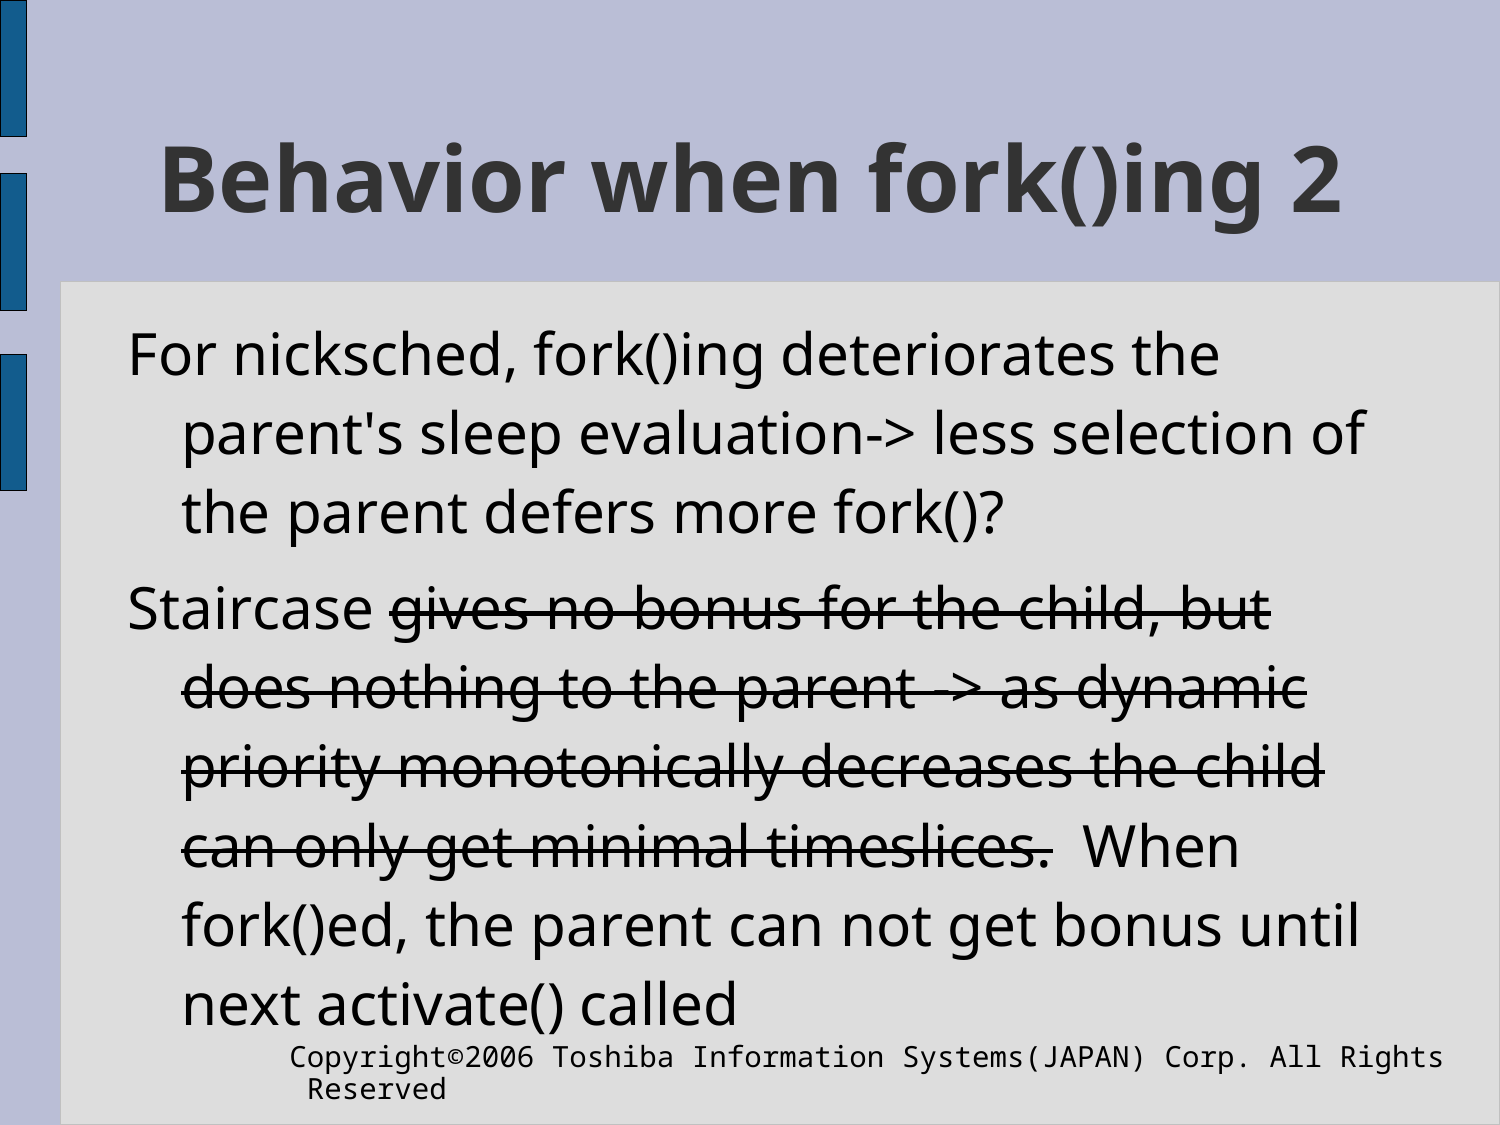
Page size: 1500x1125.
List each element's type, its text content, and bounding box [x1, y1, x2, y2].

list For nicksched, fork()ing deteriorates the parent's sleep evaluation-> less selection of the parent defers more fork()? Staircase gives no bonus for the child, but does nothing to the parent -> as dynamic priority monotonically decreases the child can only get minimal timeslices. When fork()ed, the parent can not get bonus until next activate() called [110, 312, 1392, 1022]
title Behavior when fork()ing 2 [110, 82, 1392, 271]
